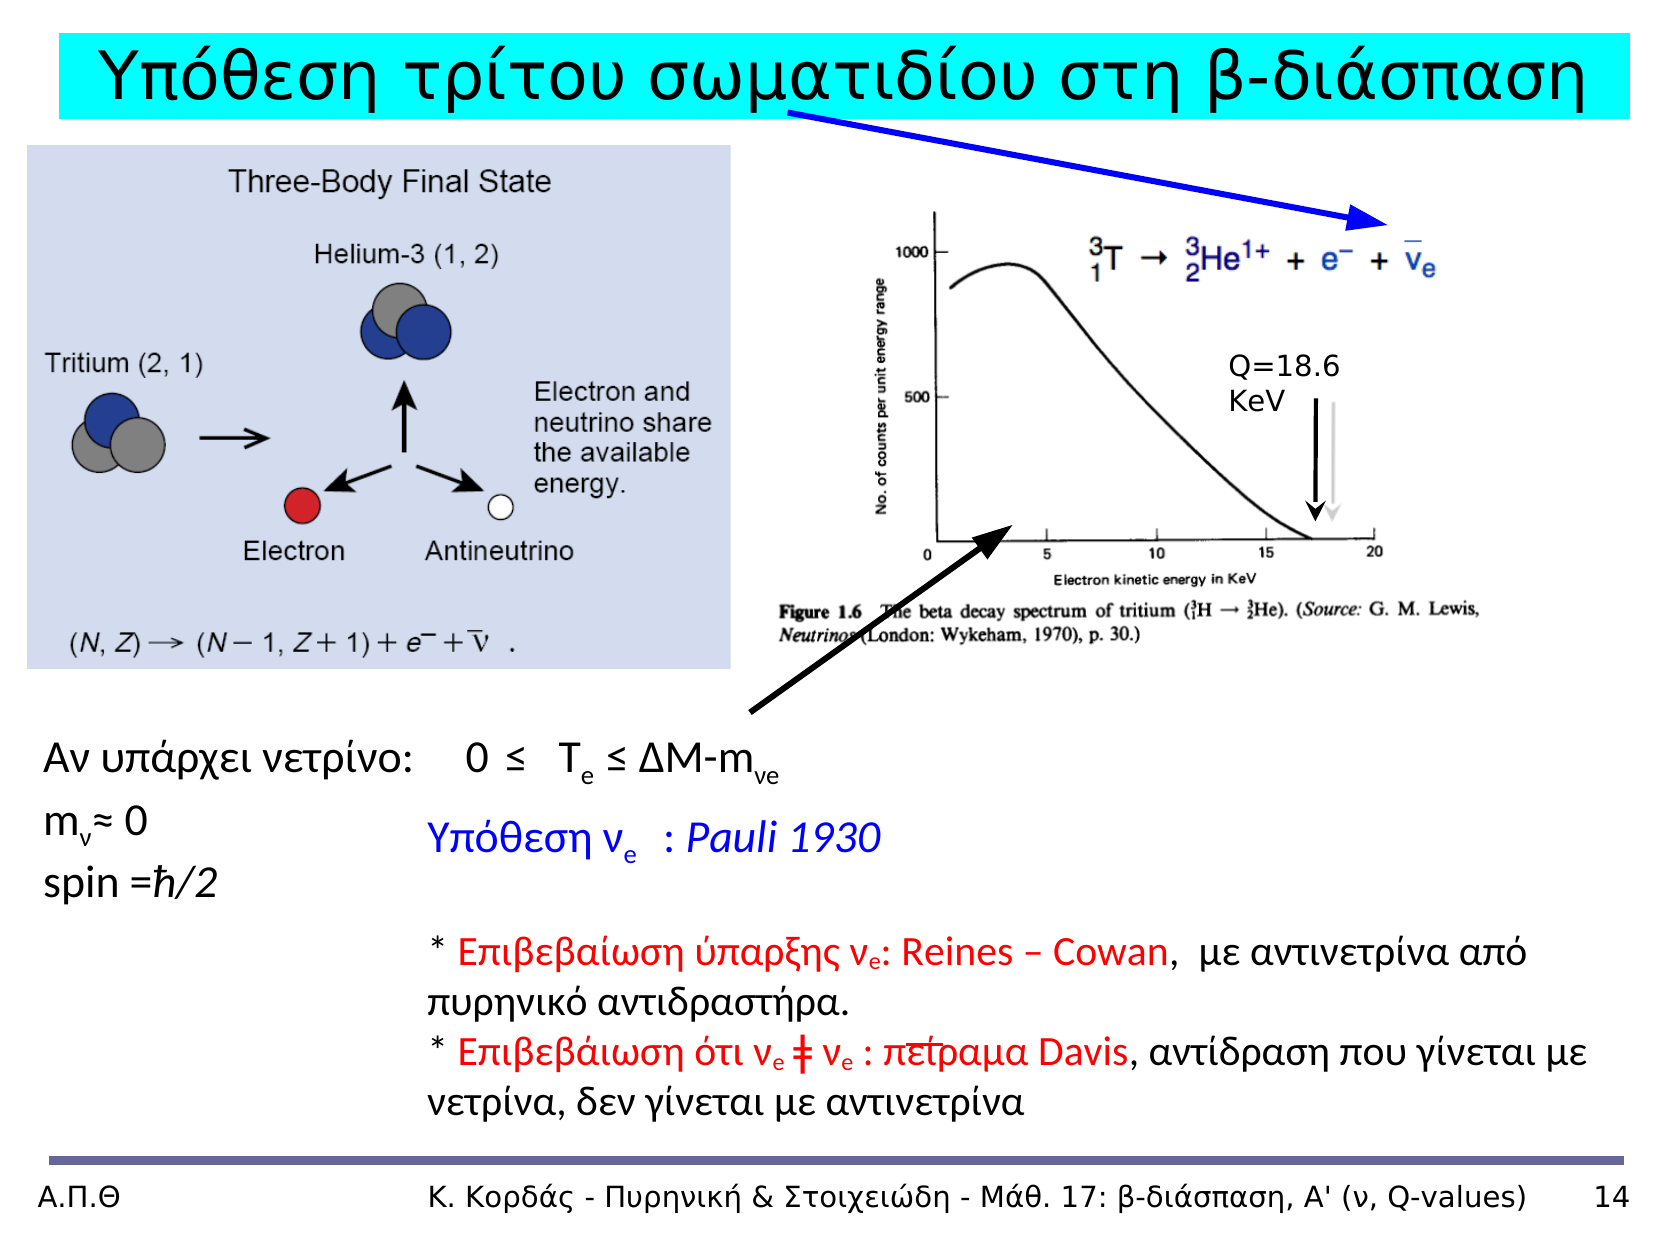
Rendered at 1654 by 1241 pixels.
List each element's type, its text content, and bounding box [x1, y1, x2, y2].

picture [767, 197, 1491, 652]
text_box Υπόθεση νe : Pauli 1930 * Επιβεβαίωση ύπαρξης νe: Reines – Cowan, με αντινετρίνα από πυρηνικό αντιδραστήρα. * Επιβεβάιωση ότι νe ǂ νe : πείραμα Davis, αντίδραση που γίνεται με νετρίνα, δεν γίνεται με αντινετρίνα [412, 798, 1654, 1132]
text_box Q=18.6 KeV [1213, 339, 1414, 426]
text_box Αν υπάρχει νετρίνο: 0 ≤ Te ≤ ΔΜ-mνe mν≈ 0 spin =ħ/2 [28, 719, 1145, 970]
title Υπόθεση τρίτου σωματιδίου στη β-διάσπαση [59, 33, 1630, 119]
picture [27, 145, 731, 669]
